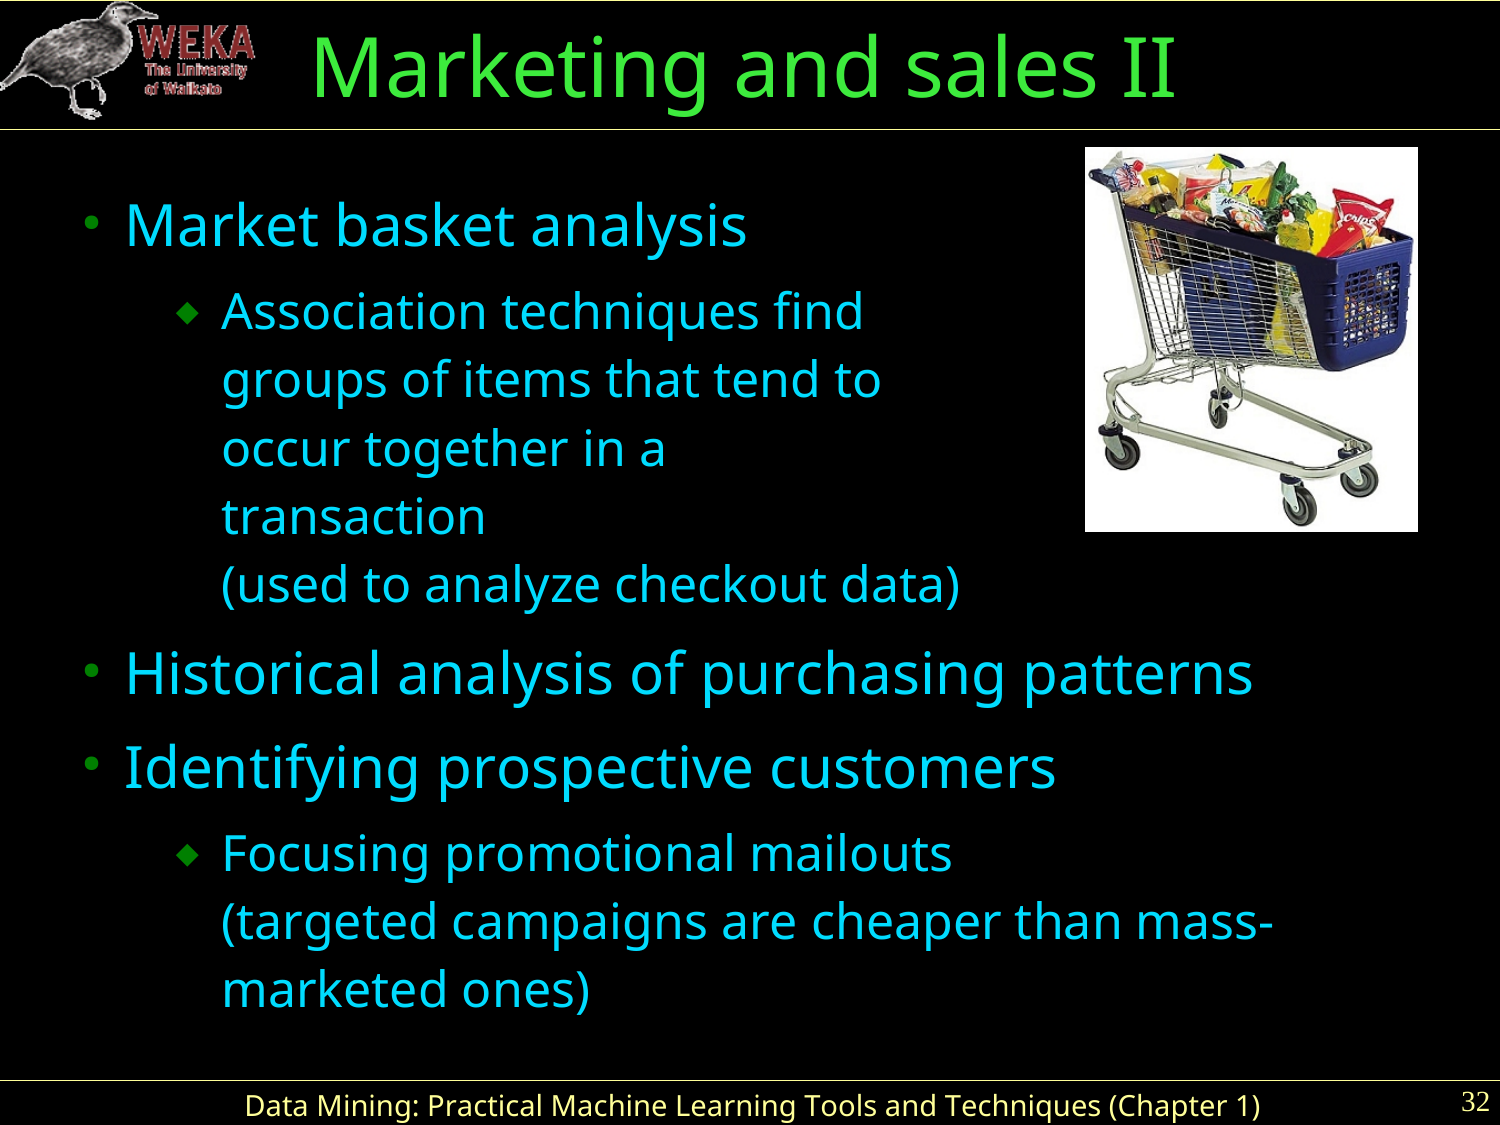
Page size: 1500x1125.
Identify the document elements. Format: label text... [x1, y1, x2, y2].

list Market basket analysis Association techniques find groups of items that tend to occur together in a transaction (used to analyze checkout data) Historical analysis of purchasing patterns Identifying prospective customers Focusing promotional mailouts (targeted campaigns are cheaper than mass-marketed ones) [67, 177, 1418, 1093]
picture [1085, 167, 1418, 177]
picture [0, 1, 266, 129]
title Marketing and sales II [295, 0, 1486, 167]
